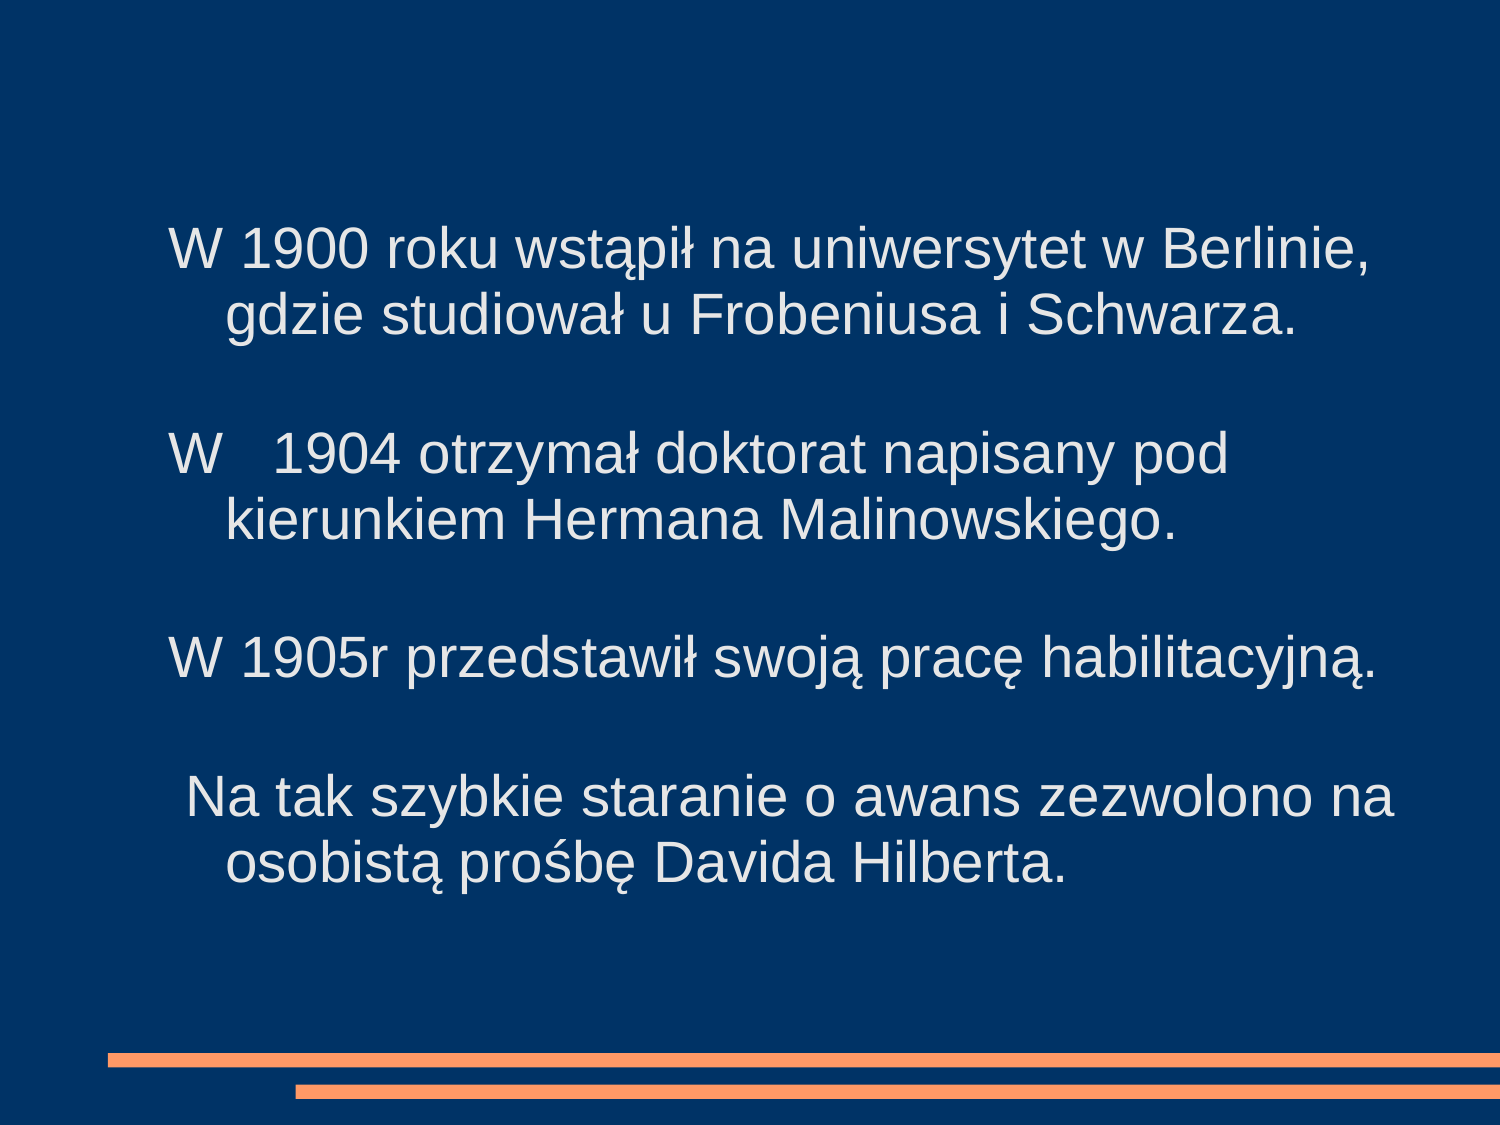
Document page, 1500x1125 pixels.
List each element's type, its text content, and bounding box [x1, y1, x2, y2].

list W 1900 roku wstąpił na uniwersytet w Berlinie, gdzie studiował u Frobeniusa i Schwarza. W 1904 otrzymał doktorat napisany pod kierunkiem Hermana Malinowskiego. W 1905r przedstawił swoją pracę habilitacyjną. Na tak szybkie staranie o awans zezwolono na osobistą prośbę Davida Hilberta. [112, 212, 1418, 947]
